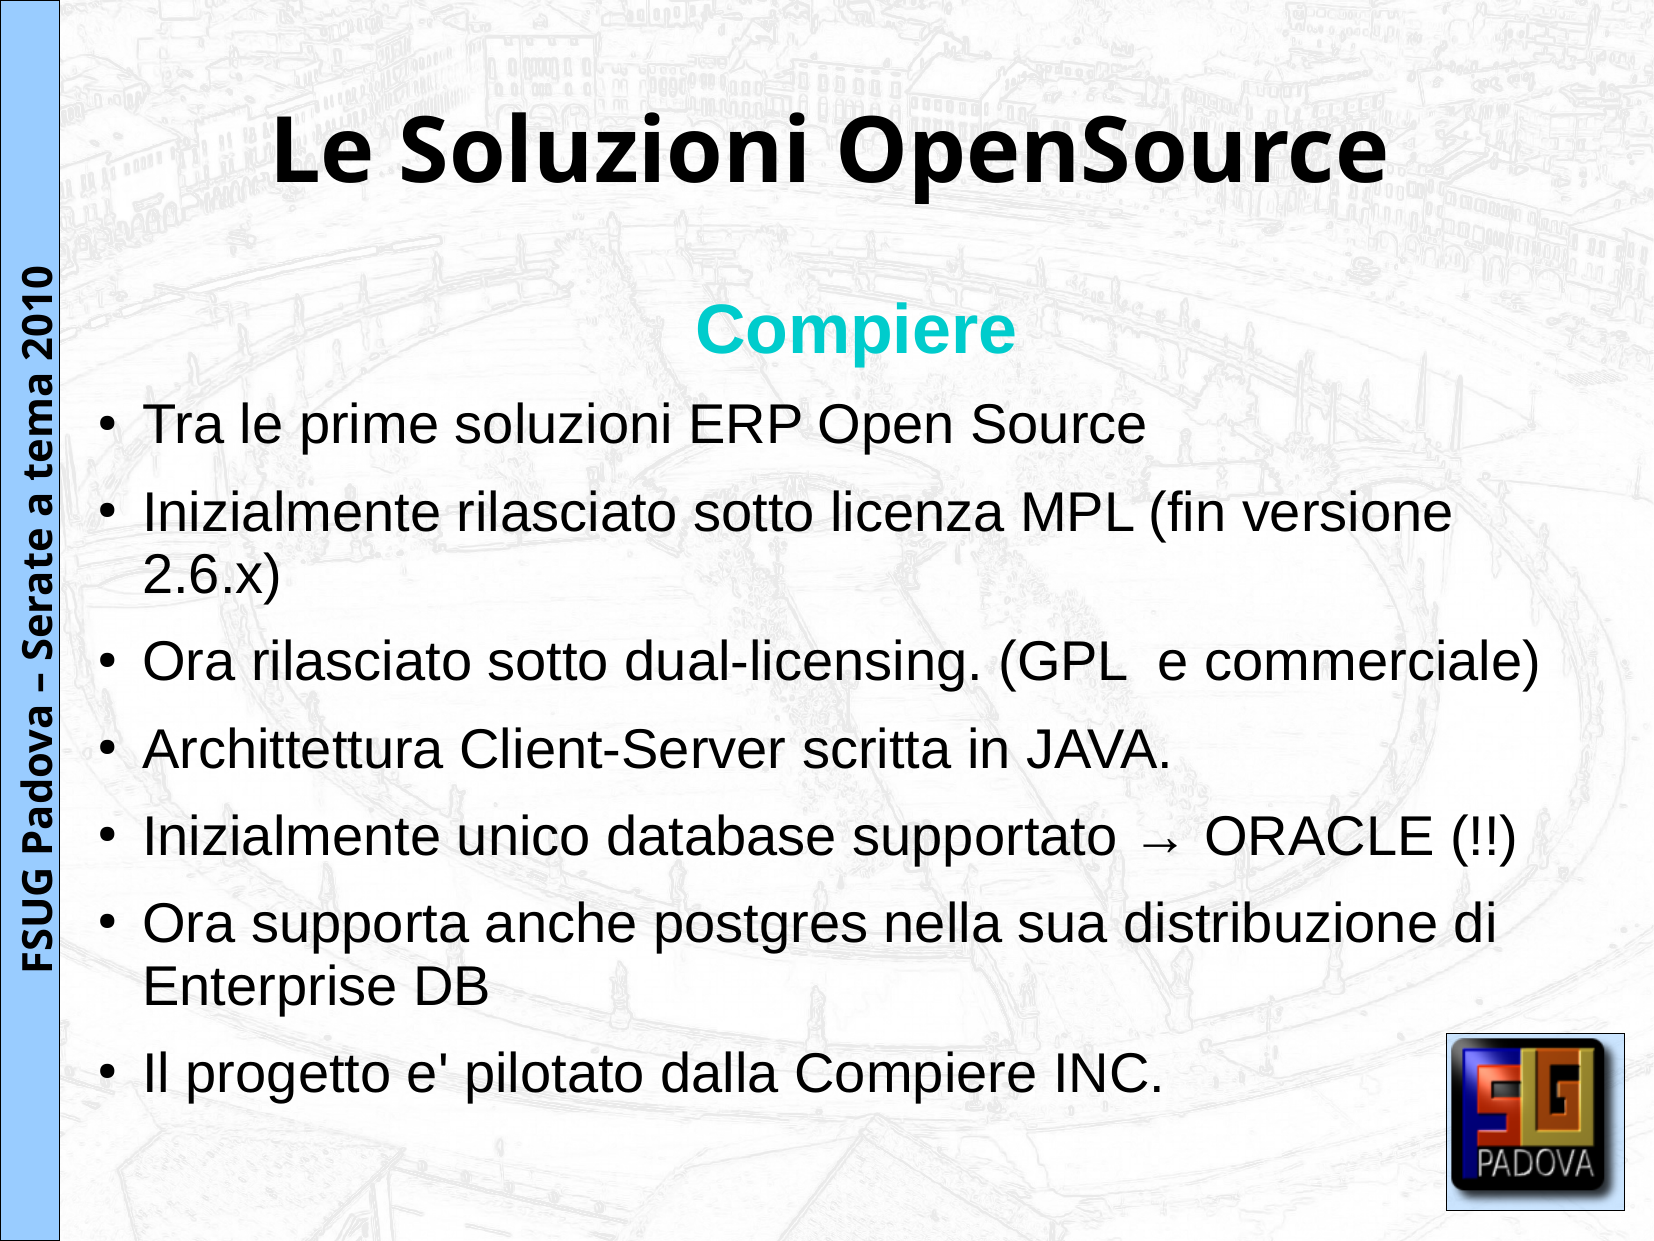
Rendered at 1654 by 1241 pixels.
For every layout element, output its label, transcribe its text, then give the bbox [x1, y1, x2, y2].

title Le Soluzioni OpenSource [88, 56, 1571, 237]
text_box FSUG Padova – Serate a tema 2010 [0, 0, 60, 1241]
list Compiere Tra le prime soluzioni ERP Open Source Inizialmente rilasciato sotto licenza MPL (fin versione 2.6.x) Ora rilasciato sotto dual-licensing. (GPL e commerciale) Archittettura Client-Server scritta in JAVA. Inizialmente unico database supportato → ORACLE (!!) Ora supporta anche postgres nella sua distribuzione di Enterprise DB Il progetto e' pilotato dalla Compiere INC. [82, 290, 1571, 1109]
picture [60, 0, 1654, 1241]
